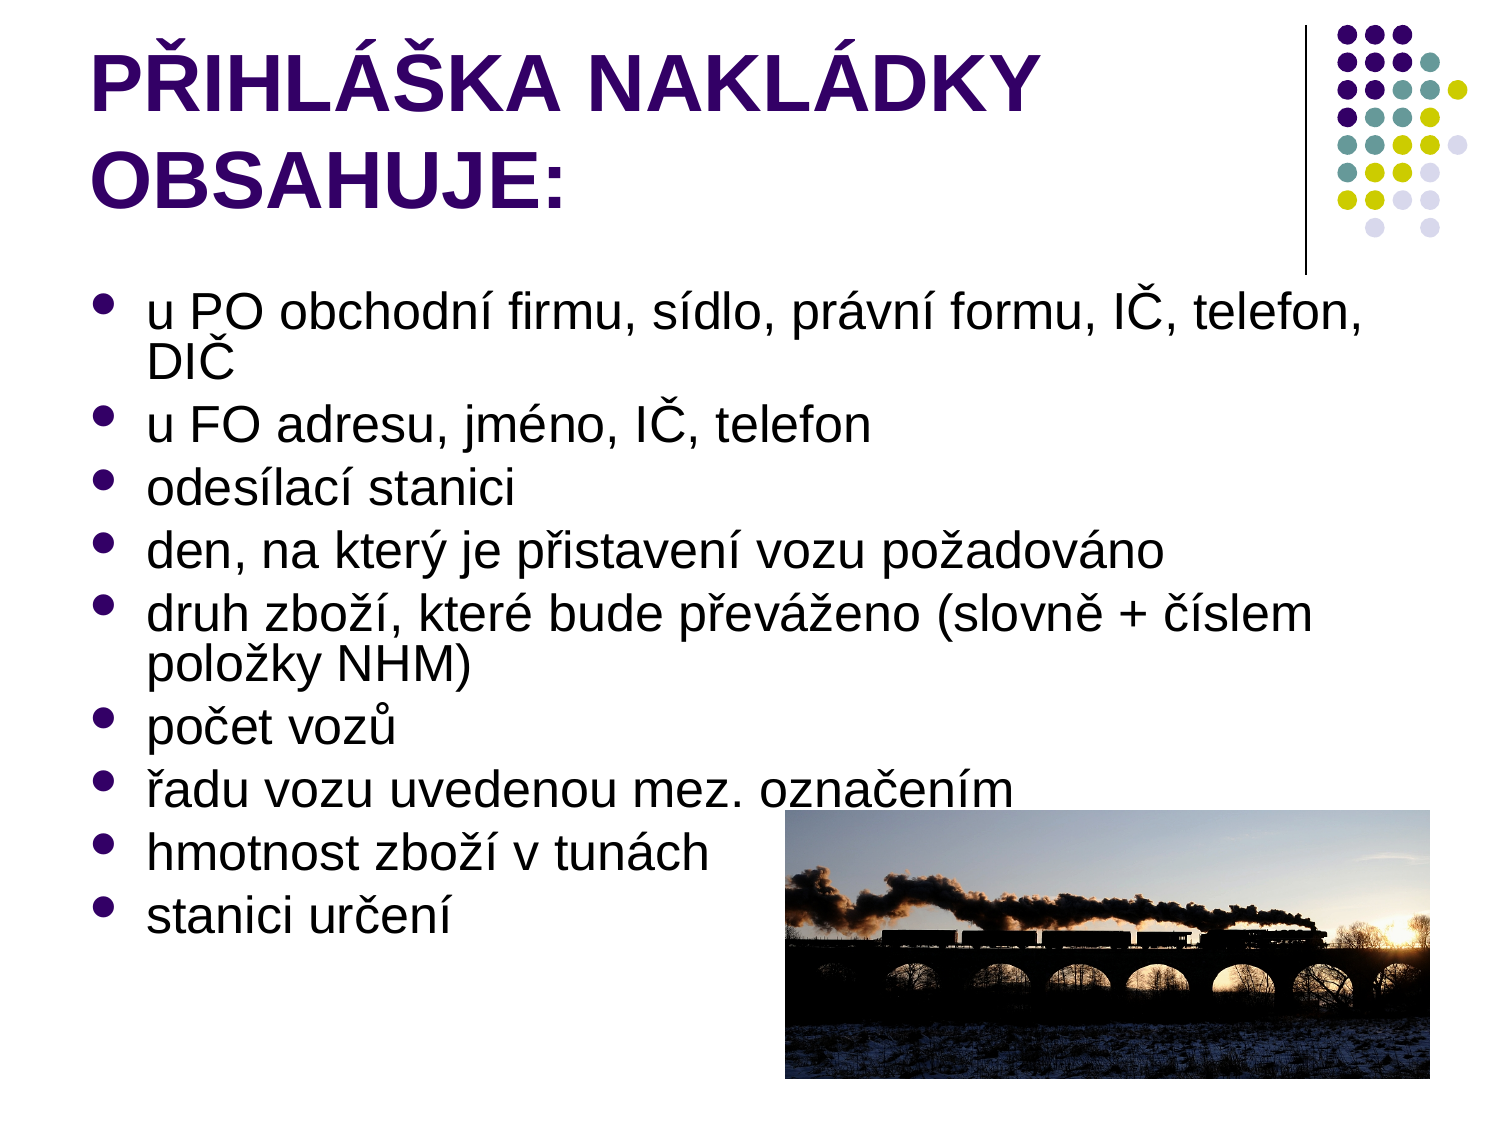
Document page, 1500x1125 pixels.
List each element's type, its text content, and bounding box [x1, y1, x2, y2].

title PŘIHLÁŠKA NAKLÁDKY OBSAHUJE: [74, 20, 1313, 233]
picture [785, 810, 1430, 1079]
list u PO obchodní firmu, sídlo, právní formu, IČ, telefon, DIČ u FO adresu, jméno, IČ, telefon odesílací stanici den, na který je přistavení vozu požadováno druh zboží, které bude převáženo (slovně + číslem položky NHM) počet vozů řadu vozu uvedenou mez. označením hmotnost zboží v tunách stanici určení [75, 282, 1426, 1014]
